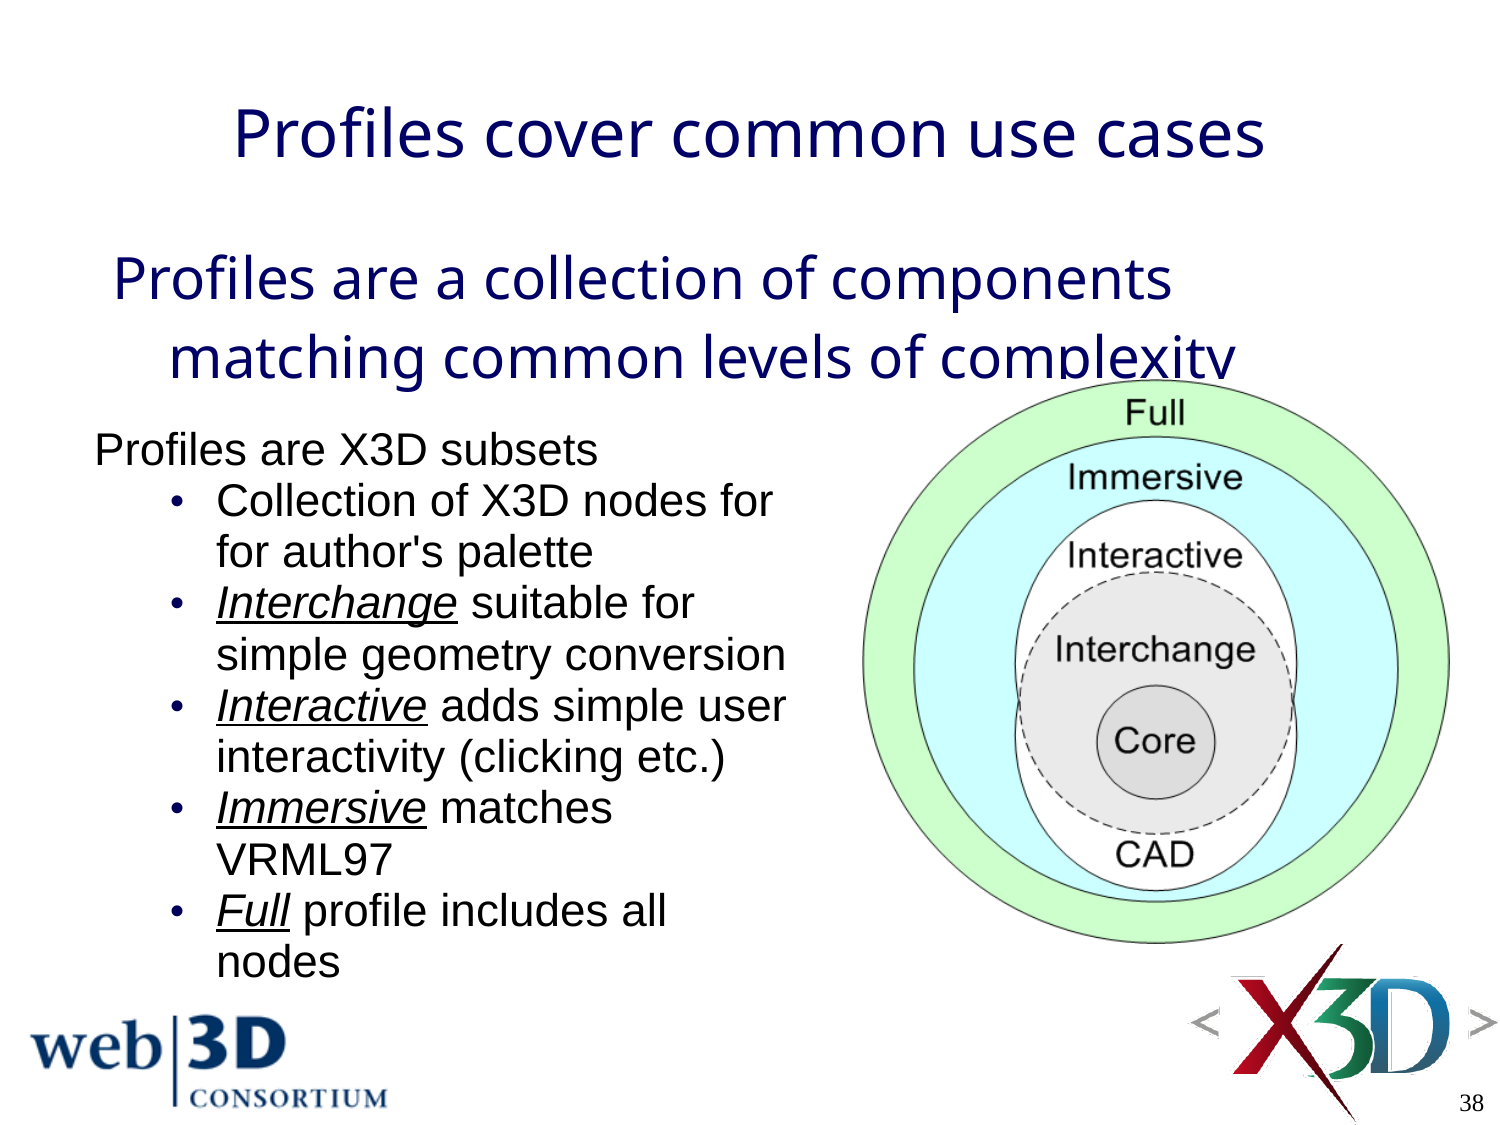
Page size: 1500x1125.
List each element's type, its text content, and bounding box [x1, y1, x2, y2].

title Profiles cover common use cases [112, 37, 1388, 226]
list Profiles are a collection of components matching common levels of complexity [112, 237, 1388, 413]
picture [862, 379, 1500, 1125]
picture [12, 998, 413, 1118]
text_box Profiles are X3D subsets Collection of X3D nodes for for author's palette Interchange suitable for simple geometry conversion Interactive adds simple user interactivity (clicking etc.) Immersive matches VRML97 Full profile includes all nodes [79, 416, 808, 999]
